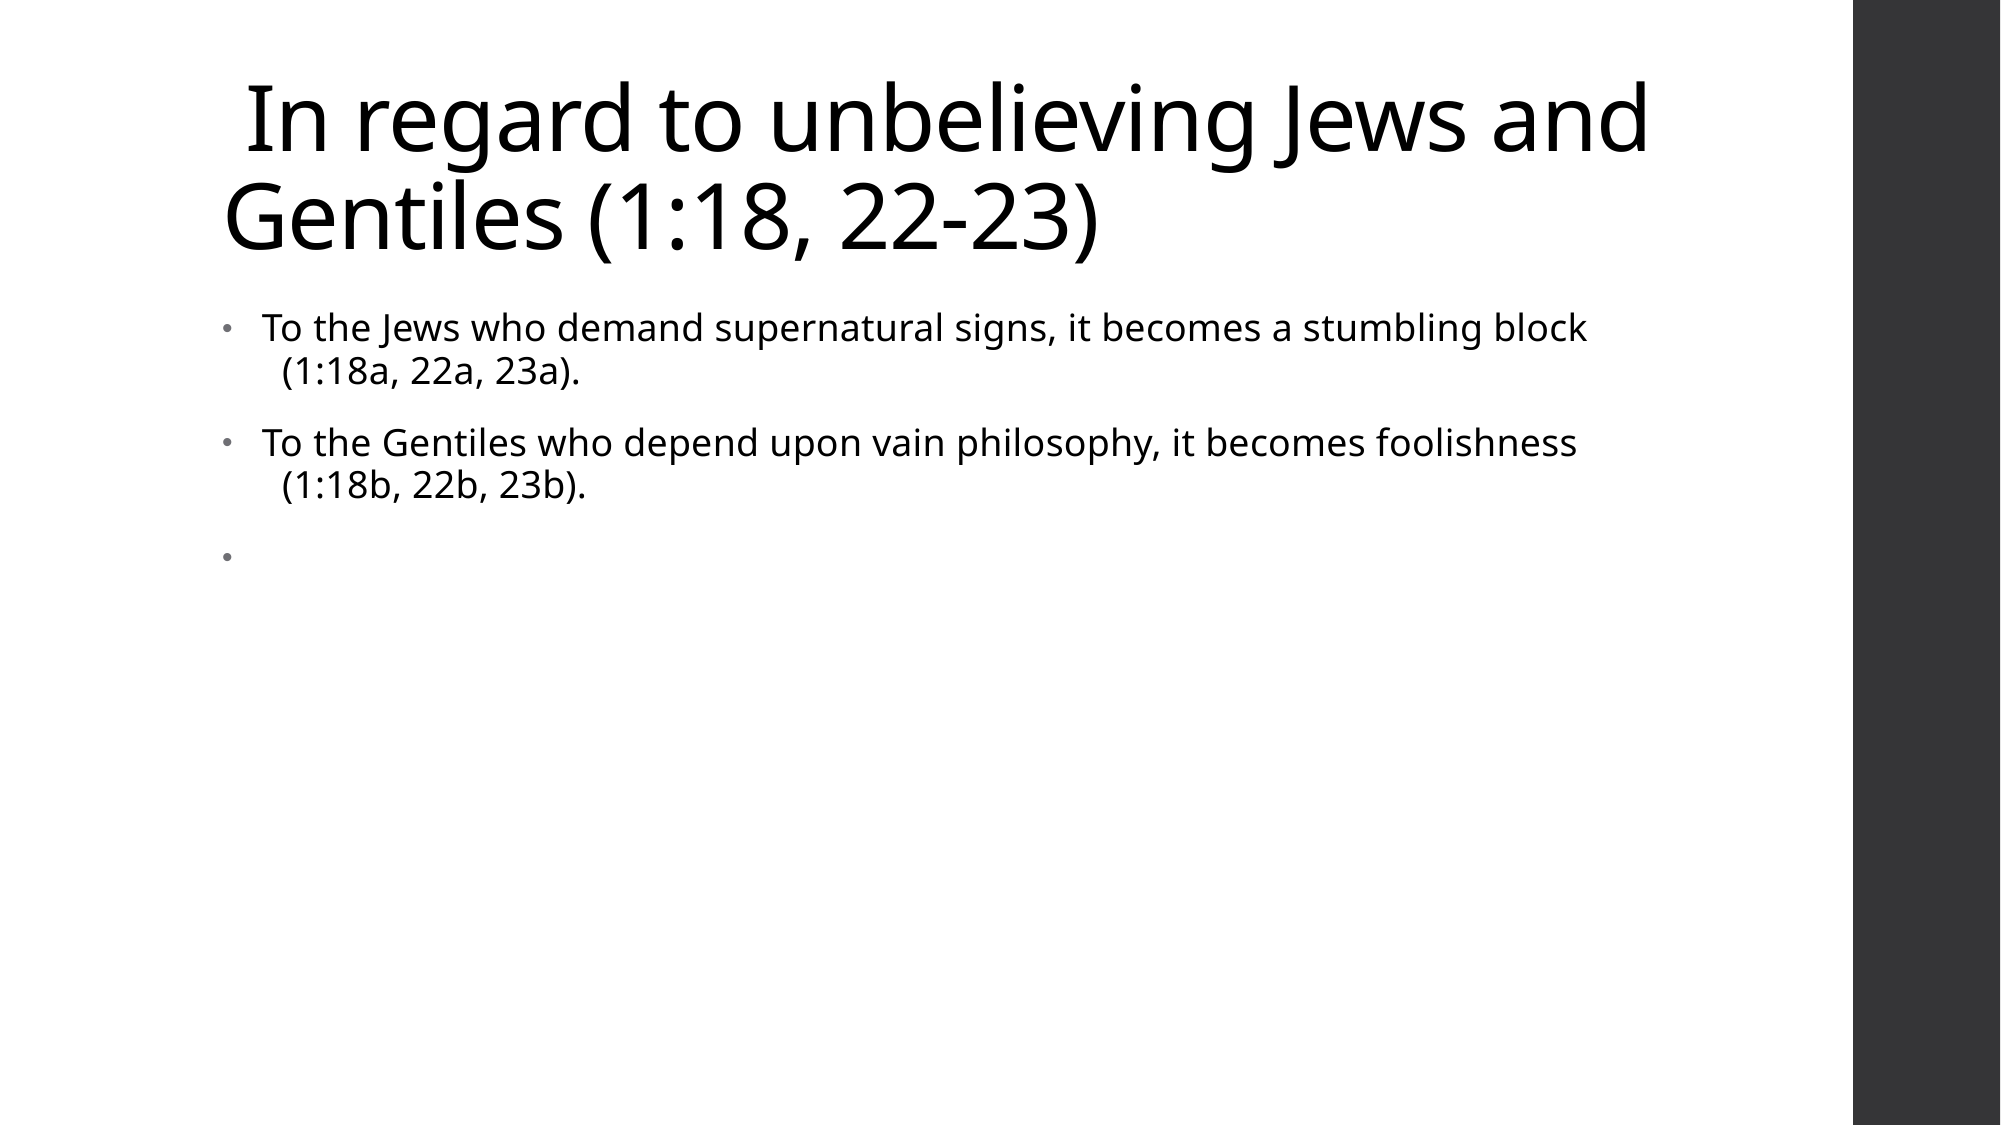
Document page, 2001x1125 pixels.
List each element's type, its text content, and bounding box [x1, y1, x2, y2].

title In regard to unbelieving Jews and Gentiles (1:18, 22-23) [206, 60, 1797, 278]
list To the Jews who demand supernatural signs, it becomes a stumbling block (1:18a, 22a, 23a). To the Gentiles who depend upon vain philosophy, it becomes foolishness (1:18b, 22b, 23b). [206, 299, 1617, 1014]
